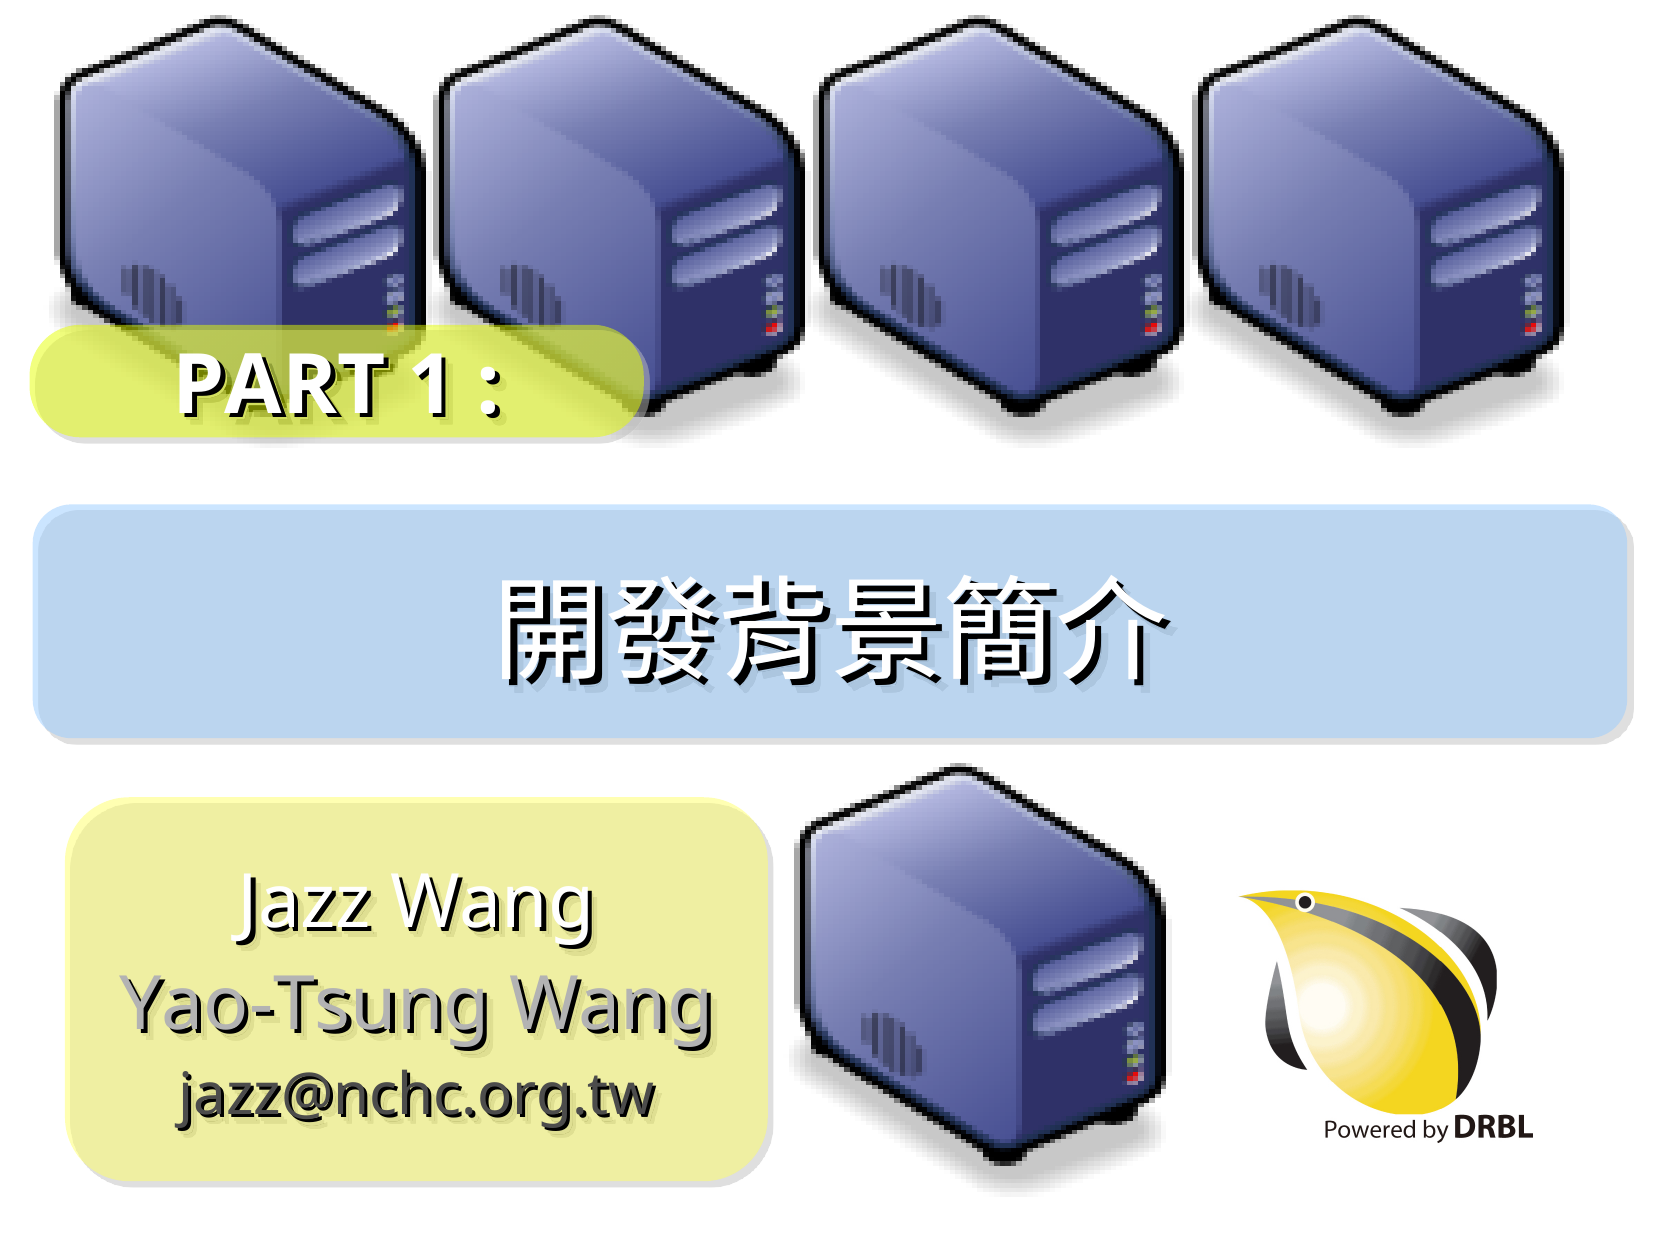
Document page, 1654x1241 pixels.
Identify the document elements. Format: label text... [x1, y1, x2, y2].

picture [27, 2, 1609, 502]
picture [767, 750, 1211, 1241]
text_box PART 1 : [29, 324, 644, 438]
text_box Jazz Wang Yao-Tsung Wang jazz@nchc.org.tw [64, 797, 768, 1182]
picture [1224, 874, 1548, 1152]
text_box 開發背景簡介 [32, 504, 1628, 739]
